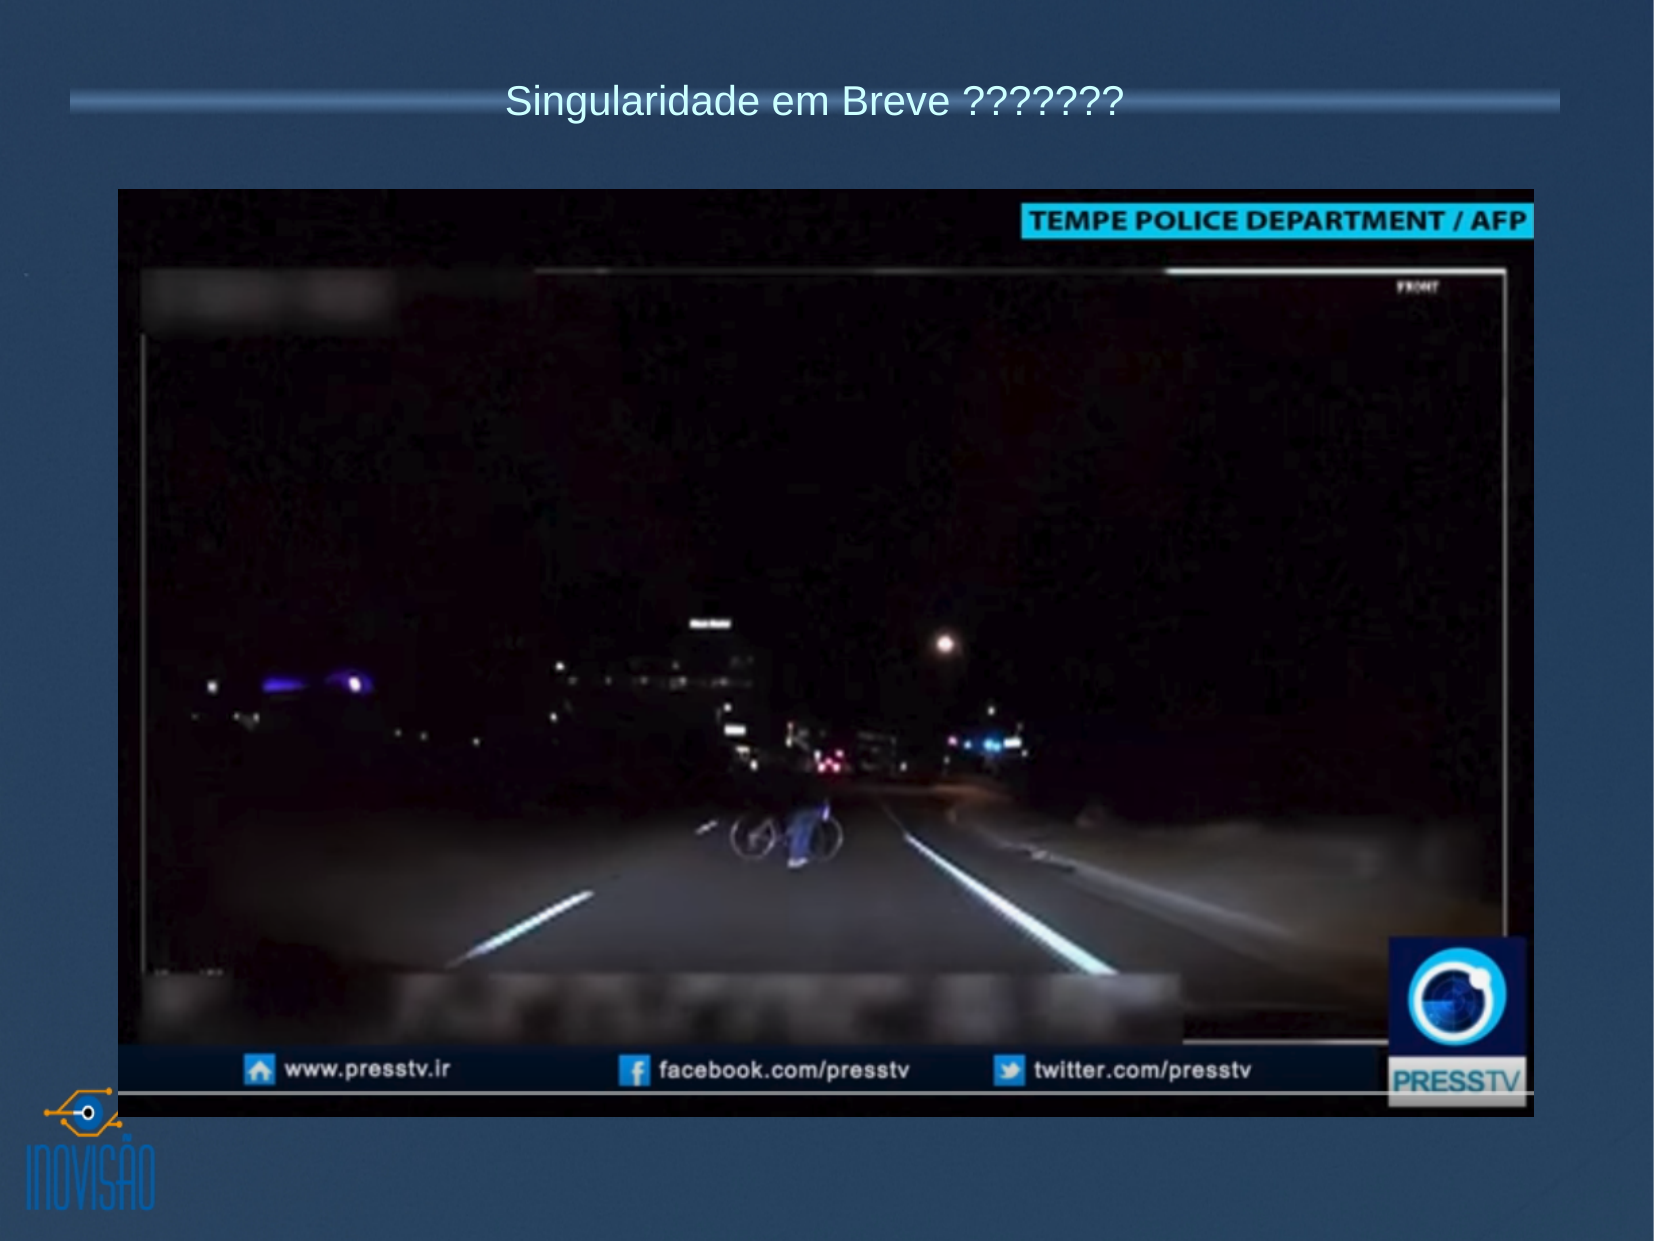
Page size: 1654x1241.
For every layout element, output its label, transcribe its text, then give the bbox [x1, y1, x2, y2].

text_box Singularidade em Breve ??????? [70, 87, 526, 115]
picture [0, 0, 1654, 1241]
text_box Singularidade em Breve ??????? [511, 87, 614, 115]
text_box Singularidade em Breve ??????? [860, 87, 1560, 115]
text_box Singularidade em Breve ??????? [687, 87, 730, 115]
text_box Singularidade em Breve ??????? [617, 87, 684, 115]
text_box Singularidade em Breve ??????? [733, 87, 844, 115]
